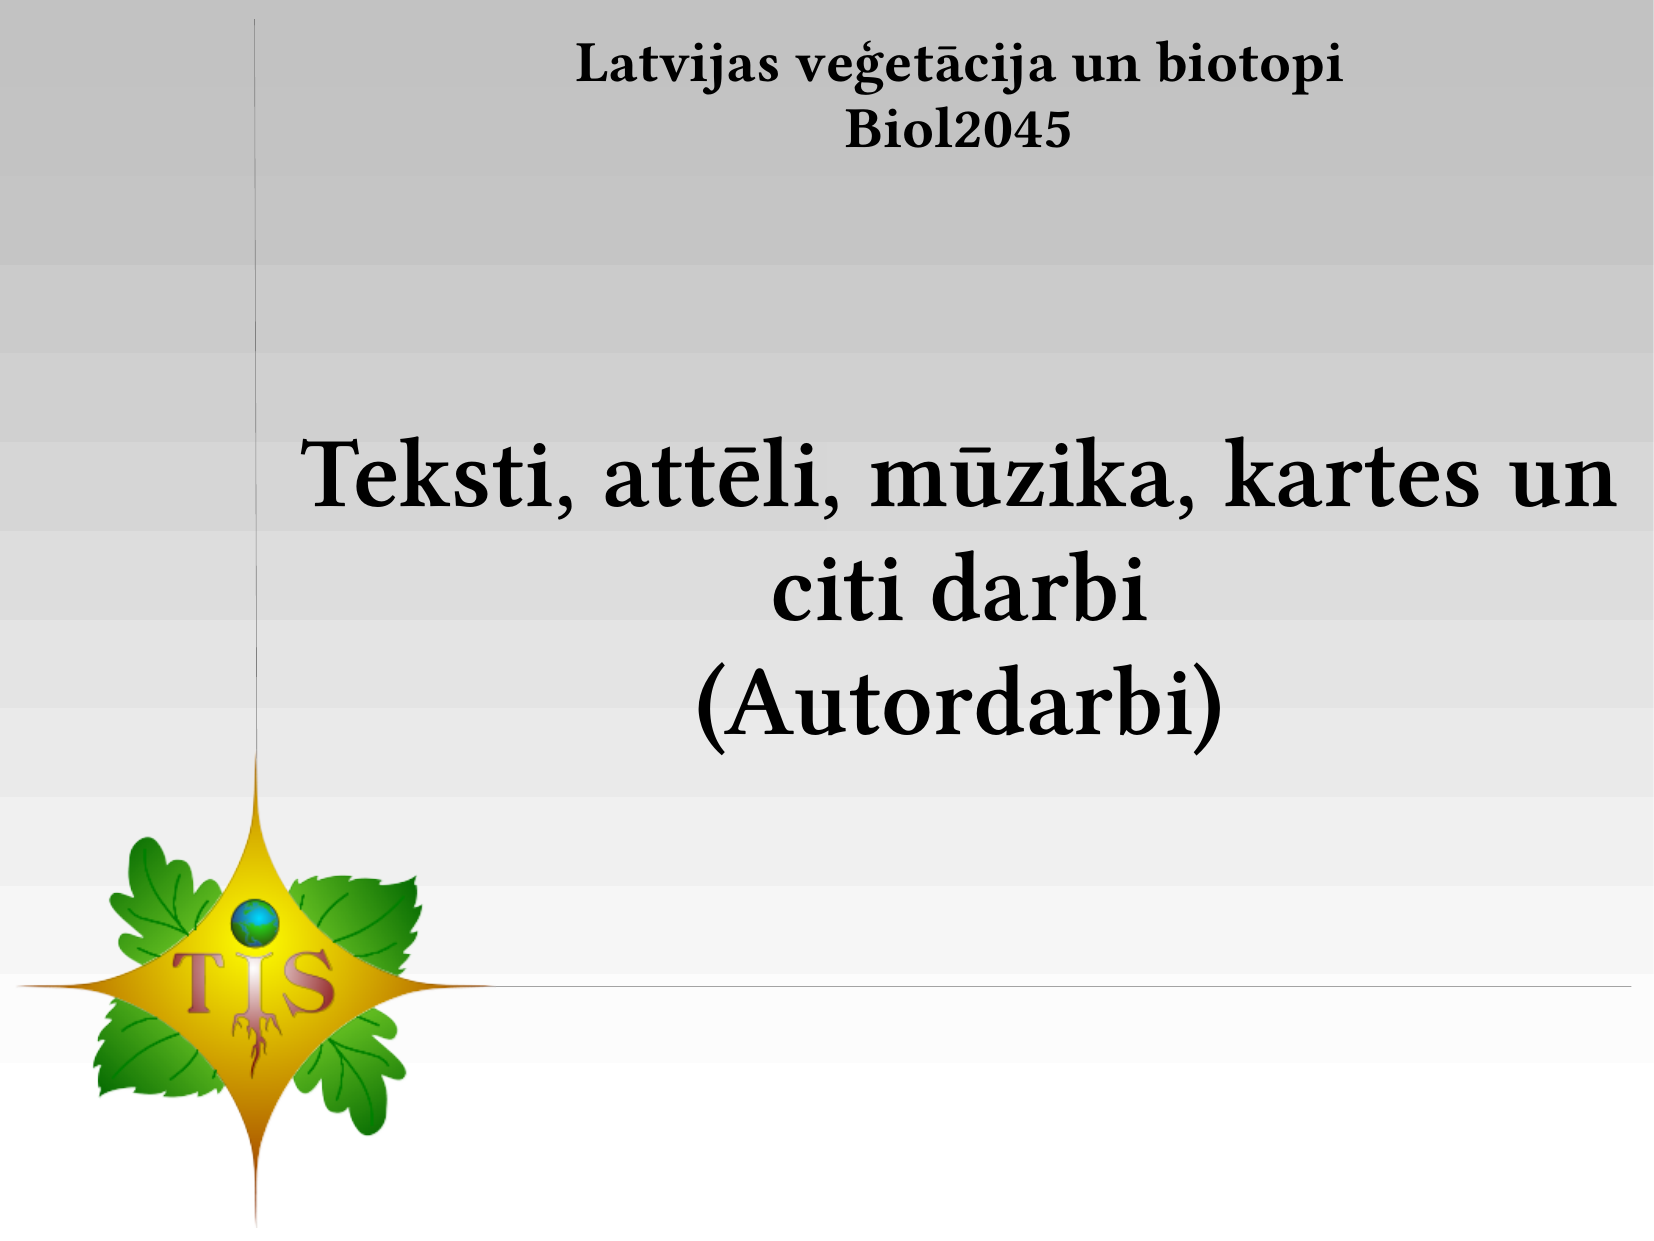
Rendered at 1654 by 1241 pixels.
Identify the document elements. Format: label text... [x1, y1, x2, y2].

picture [0, 0, 1654, 1241]
title Teksti, attēli, mūzika, kartes un citi darbi (Autordarbi) [295, 314, 1625, 861]
